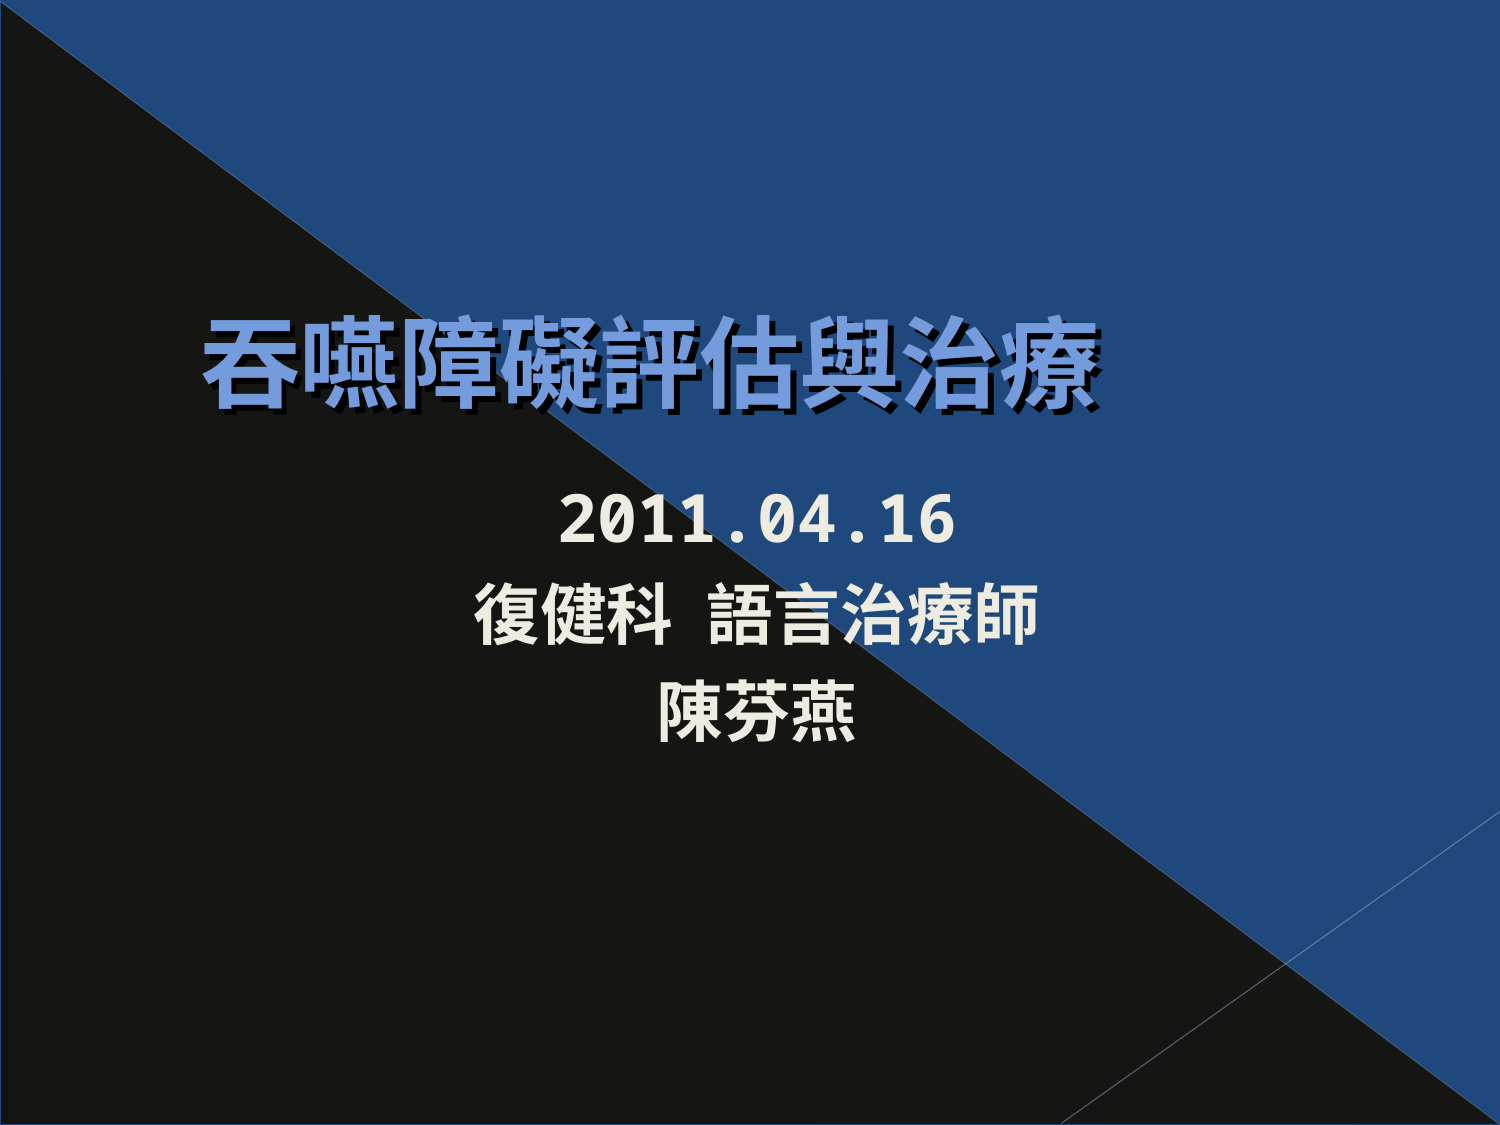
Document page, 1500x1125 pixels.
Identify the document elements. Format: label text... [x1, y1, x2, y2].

title 吞嚥障礙評估與治療 [105, 292, 1456, 481]
list 2011.04.16 復健科 語言治療師 陳芬燕 [82, 468, 1433, 985]
